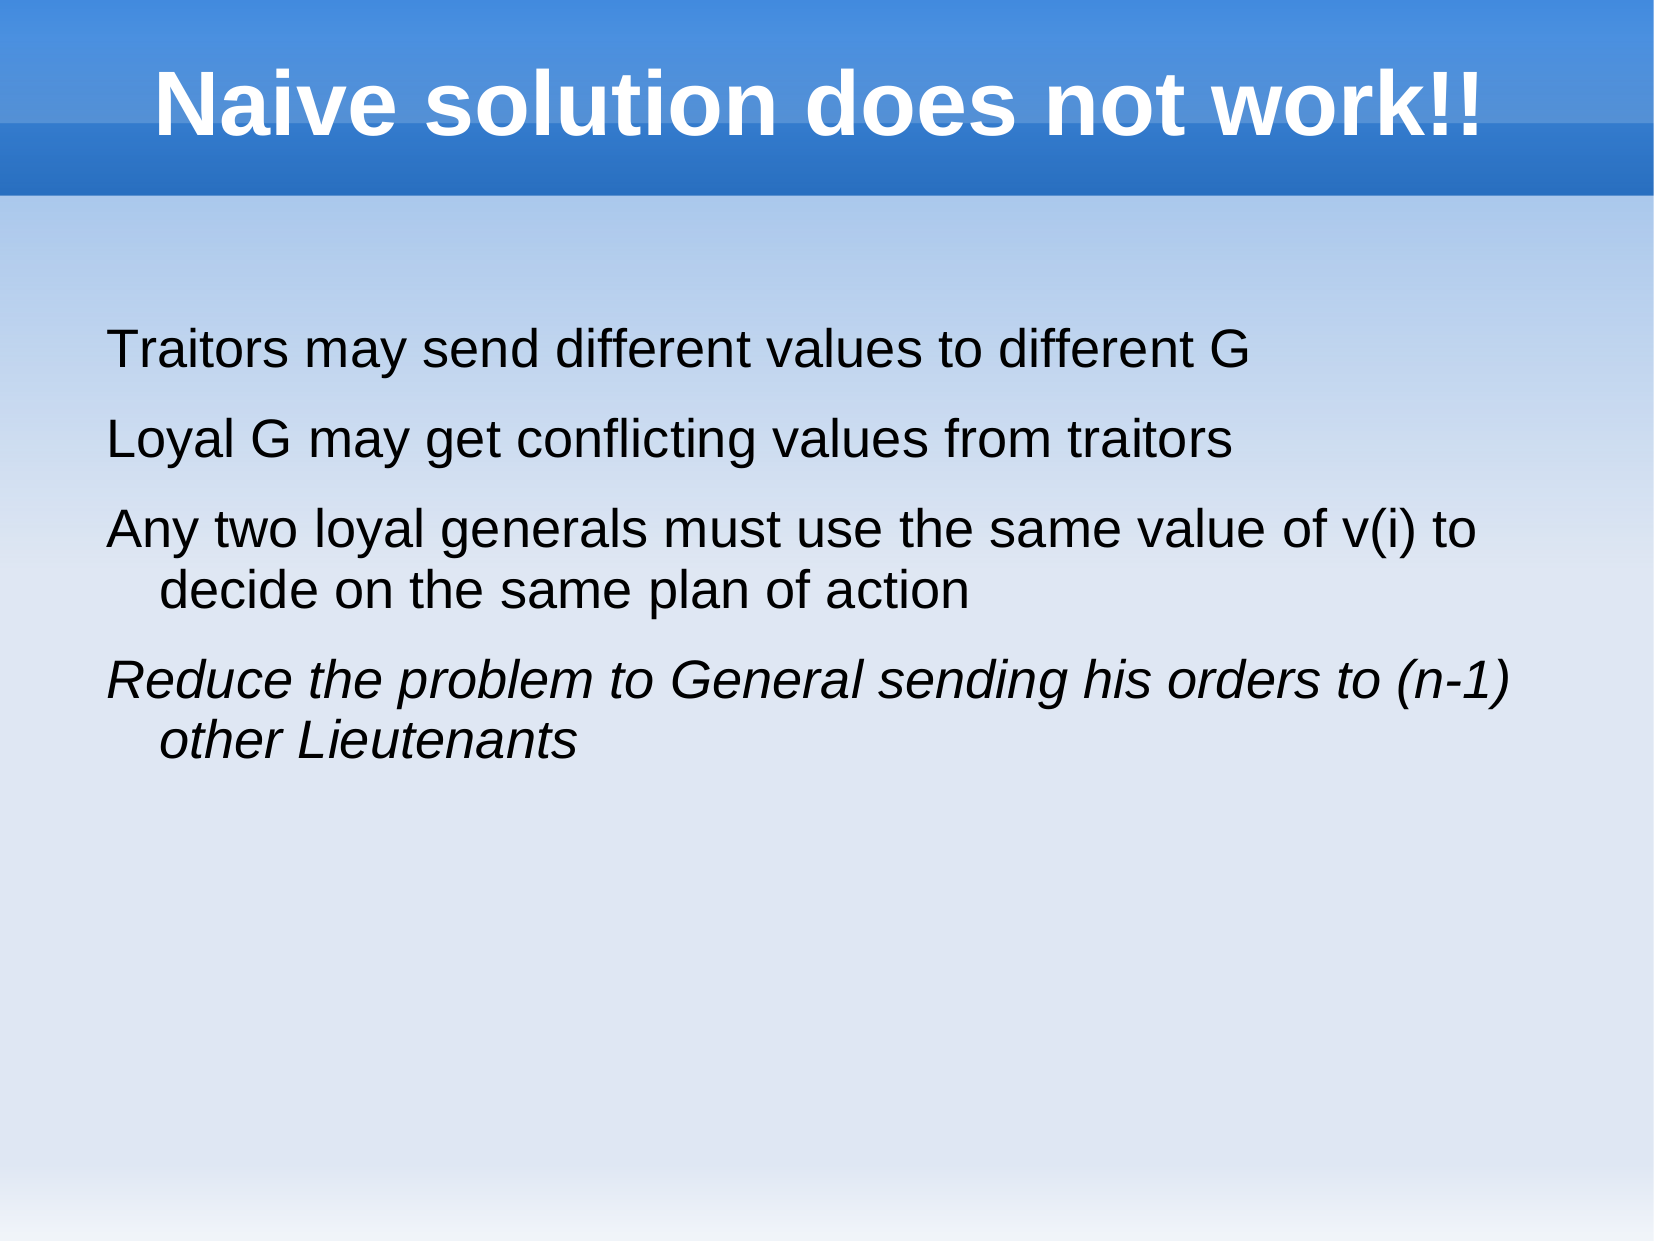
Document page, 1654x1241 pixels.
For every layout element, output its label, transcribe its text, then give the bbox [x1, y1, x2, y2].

title Naive solution does not work!! [76, 7, 1565, 200]
picture [0, 0, 1654, 1241]
list Traitors may send different values to different G Loyal G may get conflicting values from traitors Any two loyal generals must use the same value of v(i) to decide on the same plan of action Reduce the problem to General sending his orders to (n-1) other Lieutenants [88, 318, 1577, 1123]
